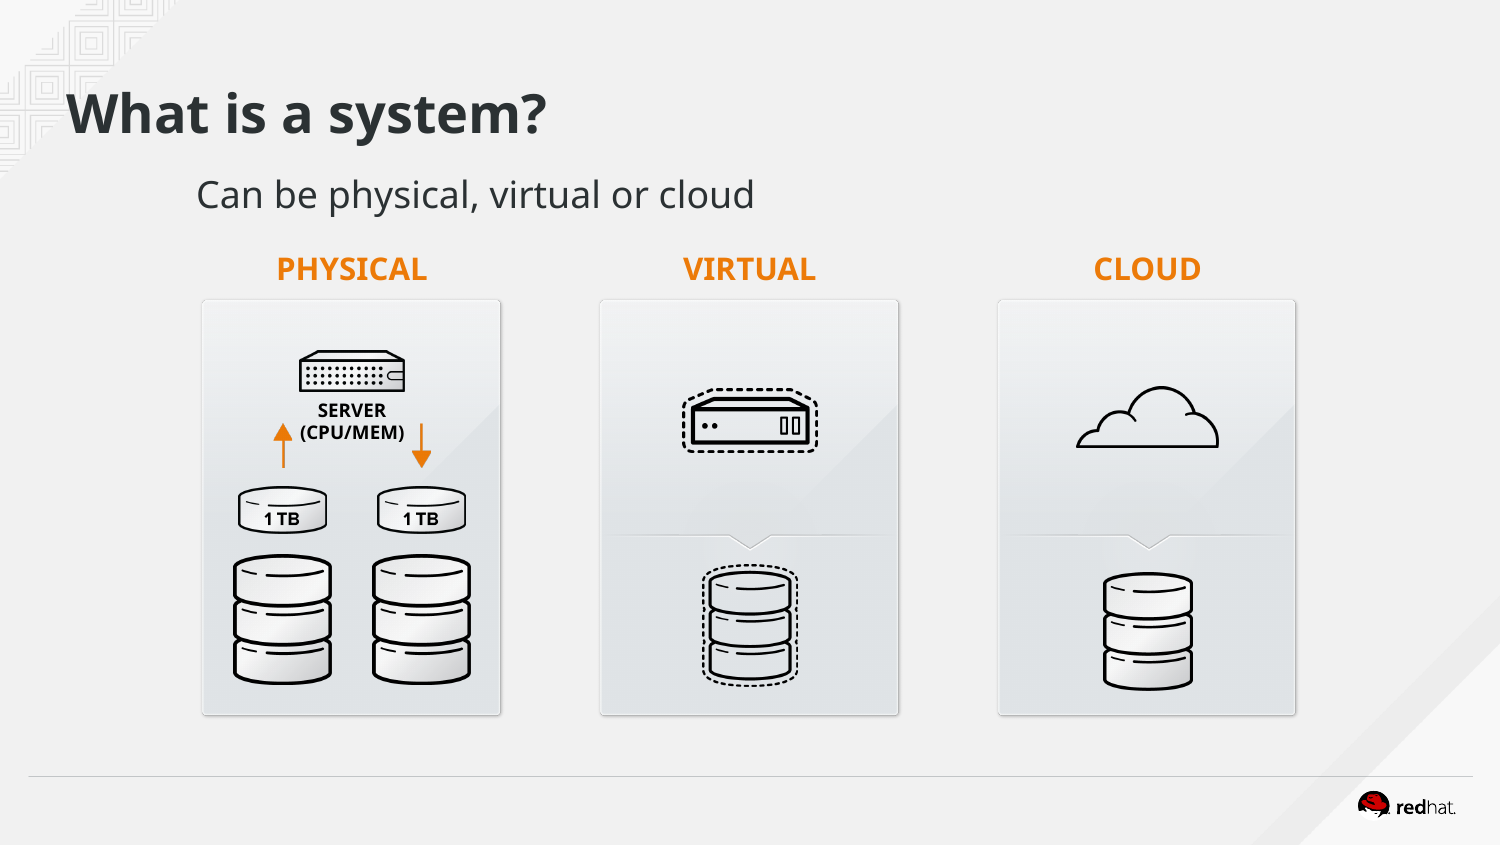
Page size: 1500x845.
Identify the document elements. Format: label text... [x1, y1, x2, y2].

title What is a system? [51, 64, 1449, 159]
picture [0, 0, 1500, 845]
text_box CLOUD [994, 234, 1301, 295]
text_box PHYSICAL [198, 234, 506, 295]
list Can be physical, virtual or cloud [181, 149, 1319, 225]
text_box VIRTUAL [596, 234, 904, 295]
text_box SERVER (CPU/MEM) [256, 391, 448, 452]
